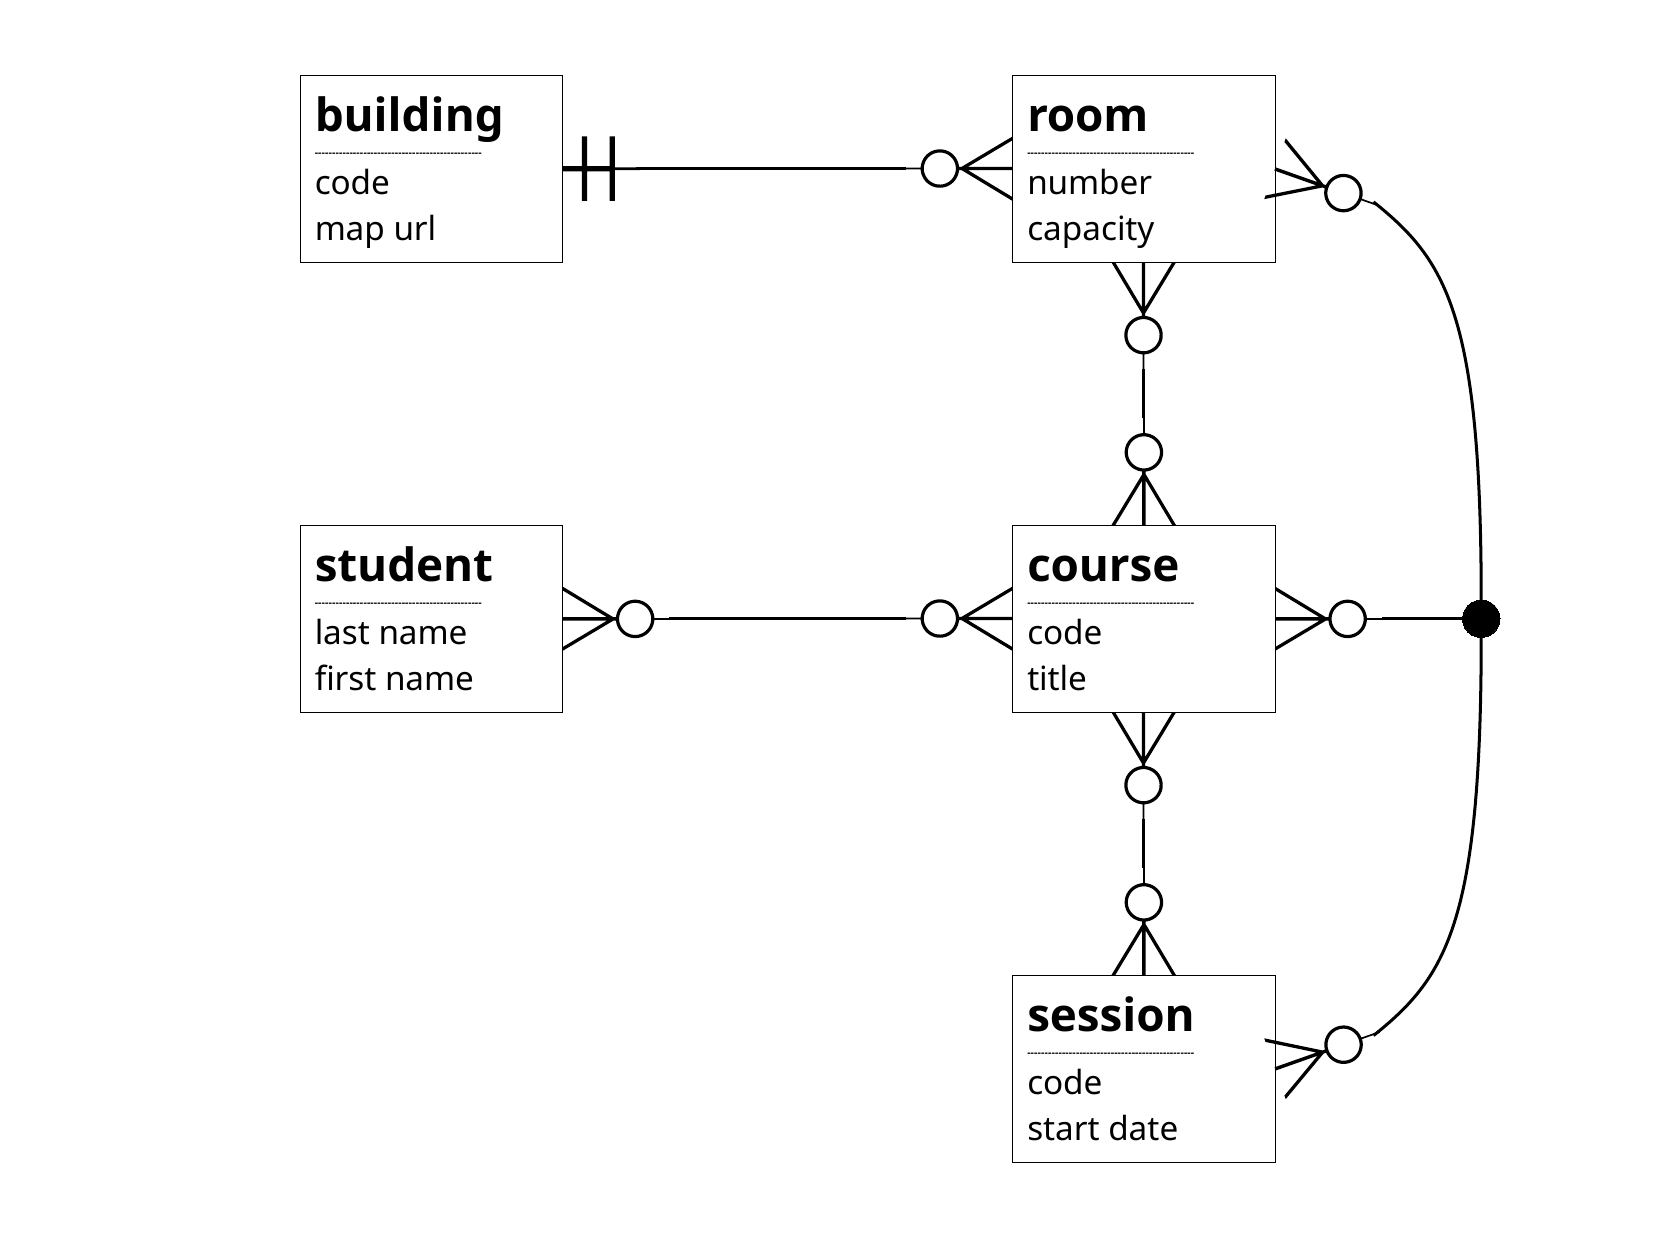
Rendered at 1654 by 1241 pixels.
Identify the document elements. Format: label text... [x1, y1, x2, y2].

text_box building ------------------------------------------------ code map url [300, 75, 563, 263]
text_box student ------------------------------------------------ last name first name [300, 525, 563, 713]
text_box course ------------------------------------------------ code title [1012, 525, 1276, 713]
text_box session ------------------------------------------------ code start date [1012, 975, 1276, 1163]
text_box [1462, 600, 1501, 638]
text_box room ------------------------------------------------ number capacity [1012, 75, 1276, 263]
